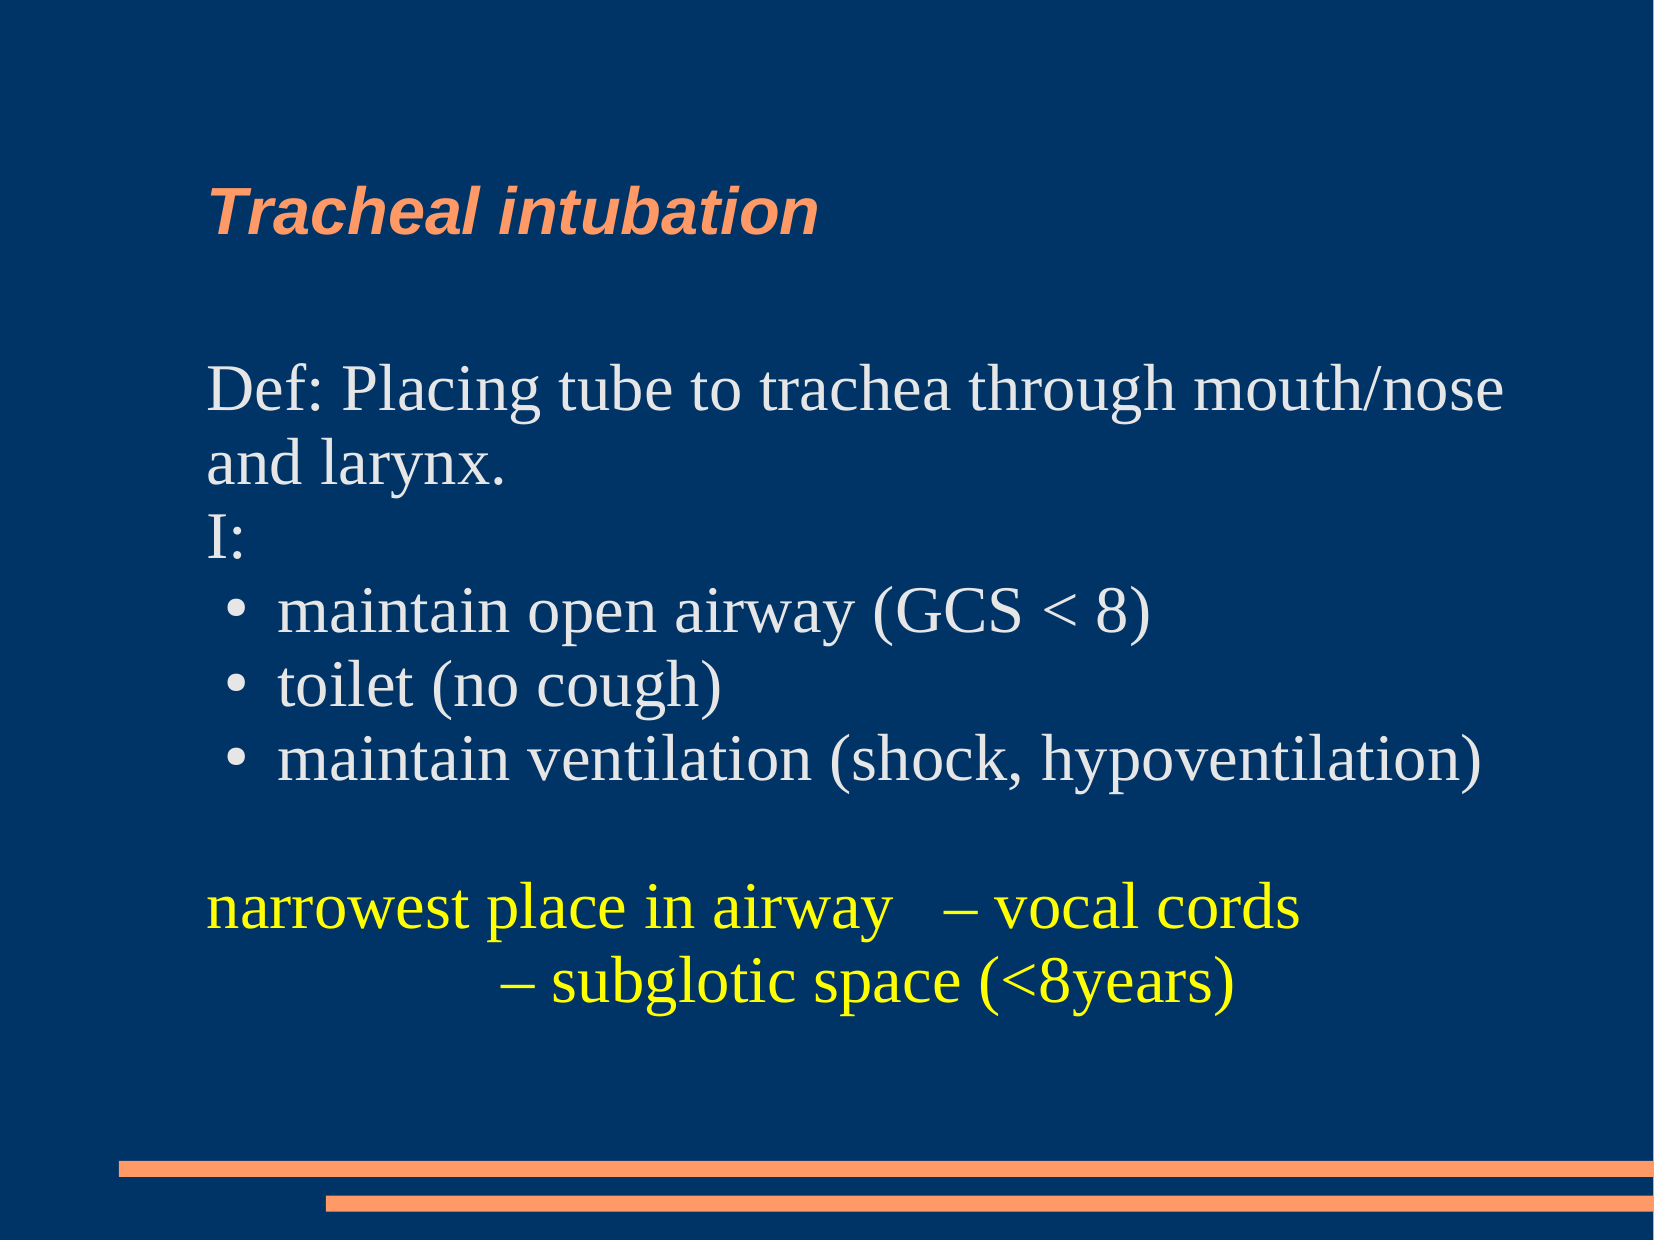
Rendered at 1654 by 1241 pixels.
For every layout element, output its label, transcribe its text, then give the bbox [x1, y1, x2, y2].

list Def: Placing tube to trachea through mouth/nose and larynx. I: maintain open airway (GCS < 8) toilet (no cough) maintain ventilation (shock, hypoventilation) narrowest place in airway – vocal cords – subglotic space (<8years) [206, 350, 1613, 1018]
title Tracheal intubation [206, 110, 1613, 317]
